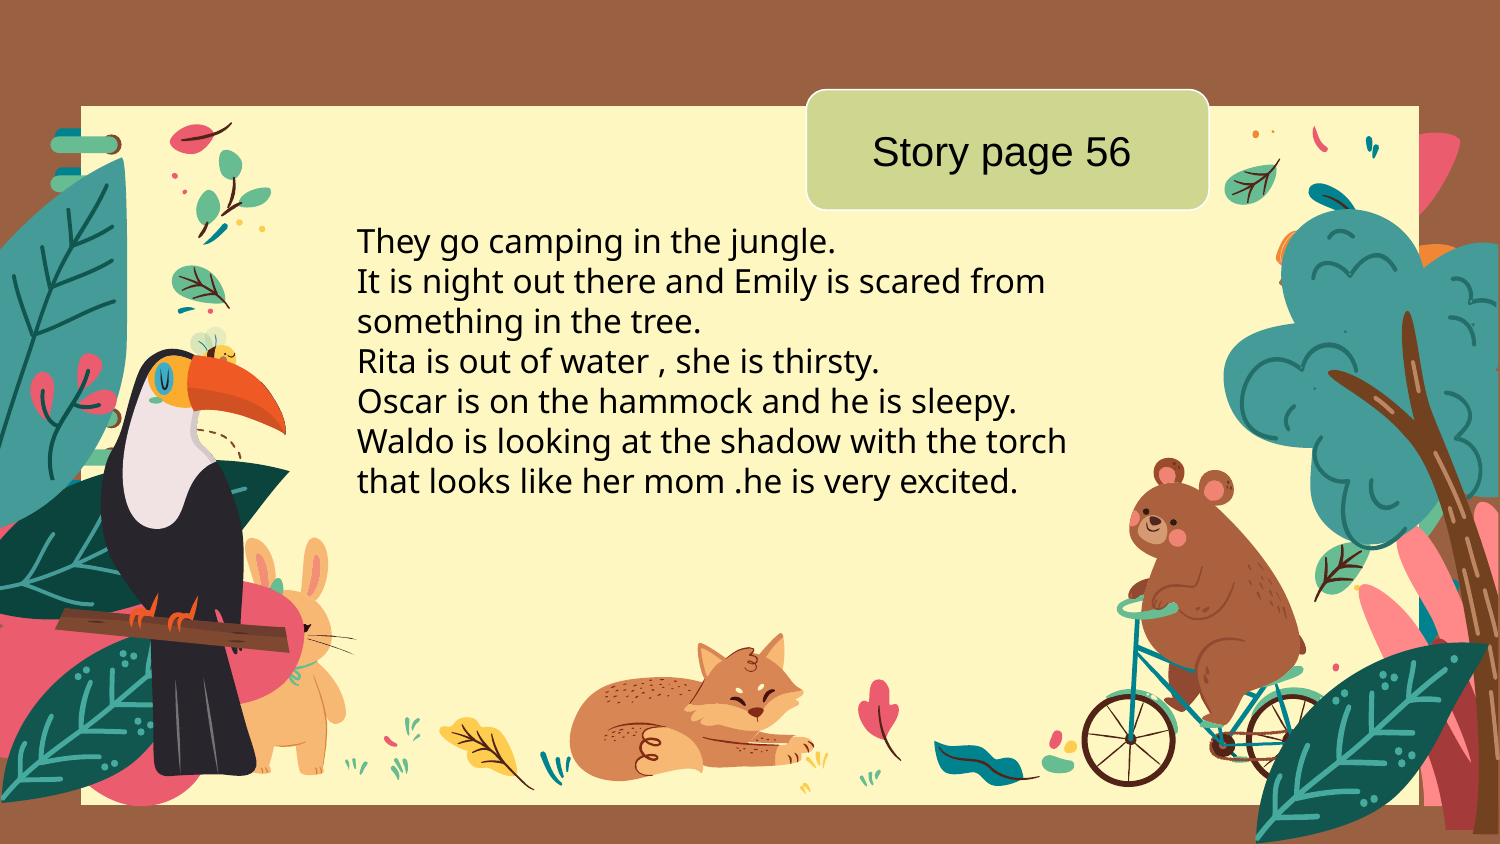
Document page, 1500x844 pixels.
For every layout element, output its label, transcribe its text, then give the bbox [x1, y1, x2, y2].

text_box [1223, 209, 1500, 844]
text_box They go camping in the jungle. It is night out there and Emily is scared from something in the tree. Rita is out of water , she is thirsty. Oscar is on the hammock and he is sleepy. Waldo is looking at the shadow with the torch that looks like her mom .he is very excited. [342, 212, 1091, 578]
text_box [0, 157, 305, 807]
text_box Story page 56 [806, 89, 1210, 211]
